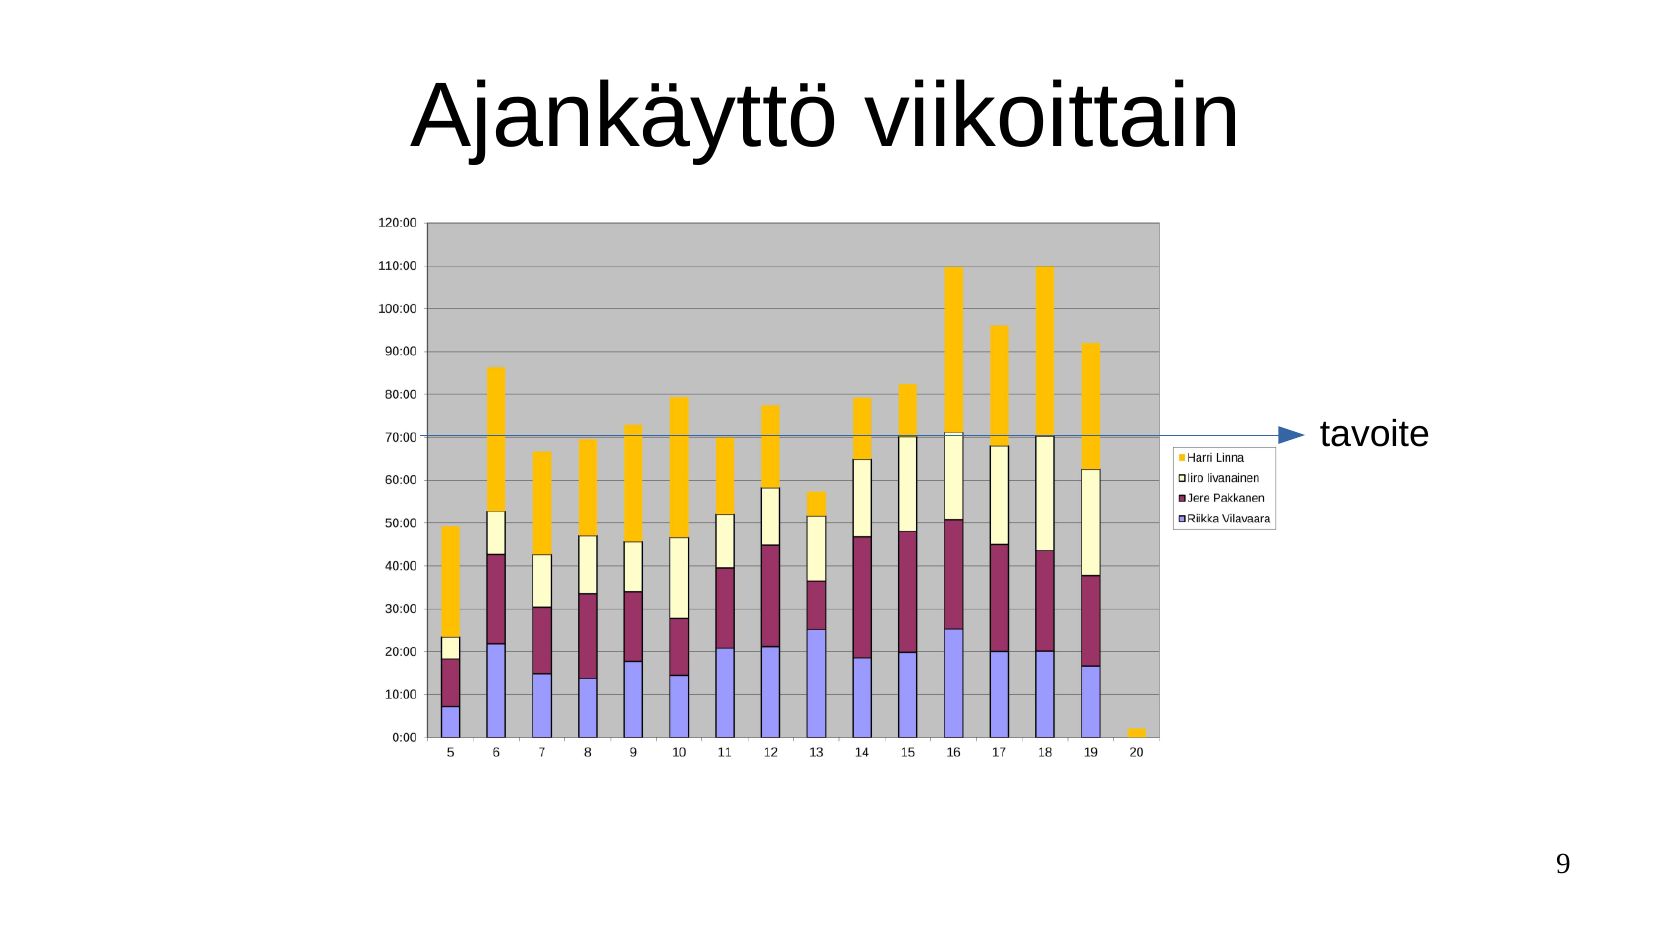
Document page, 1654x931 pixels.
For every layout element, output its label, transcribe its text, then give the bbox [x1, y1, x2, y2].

text_box tavoite [1305, 405, 1456, 462]
picture [376, 217, 1277, 758]
title Ajankäyttö viikoittain [82, 37, 1571, 193]
